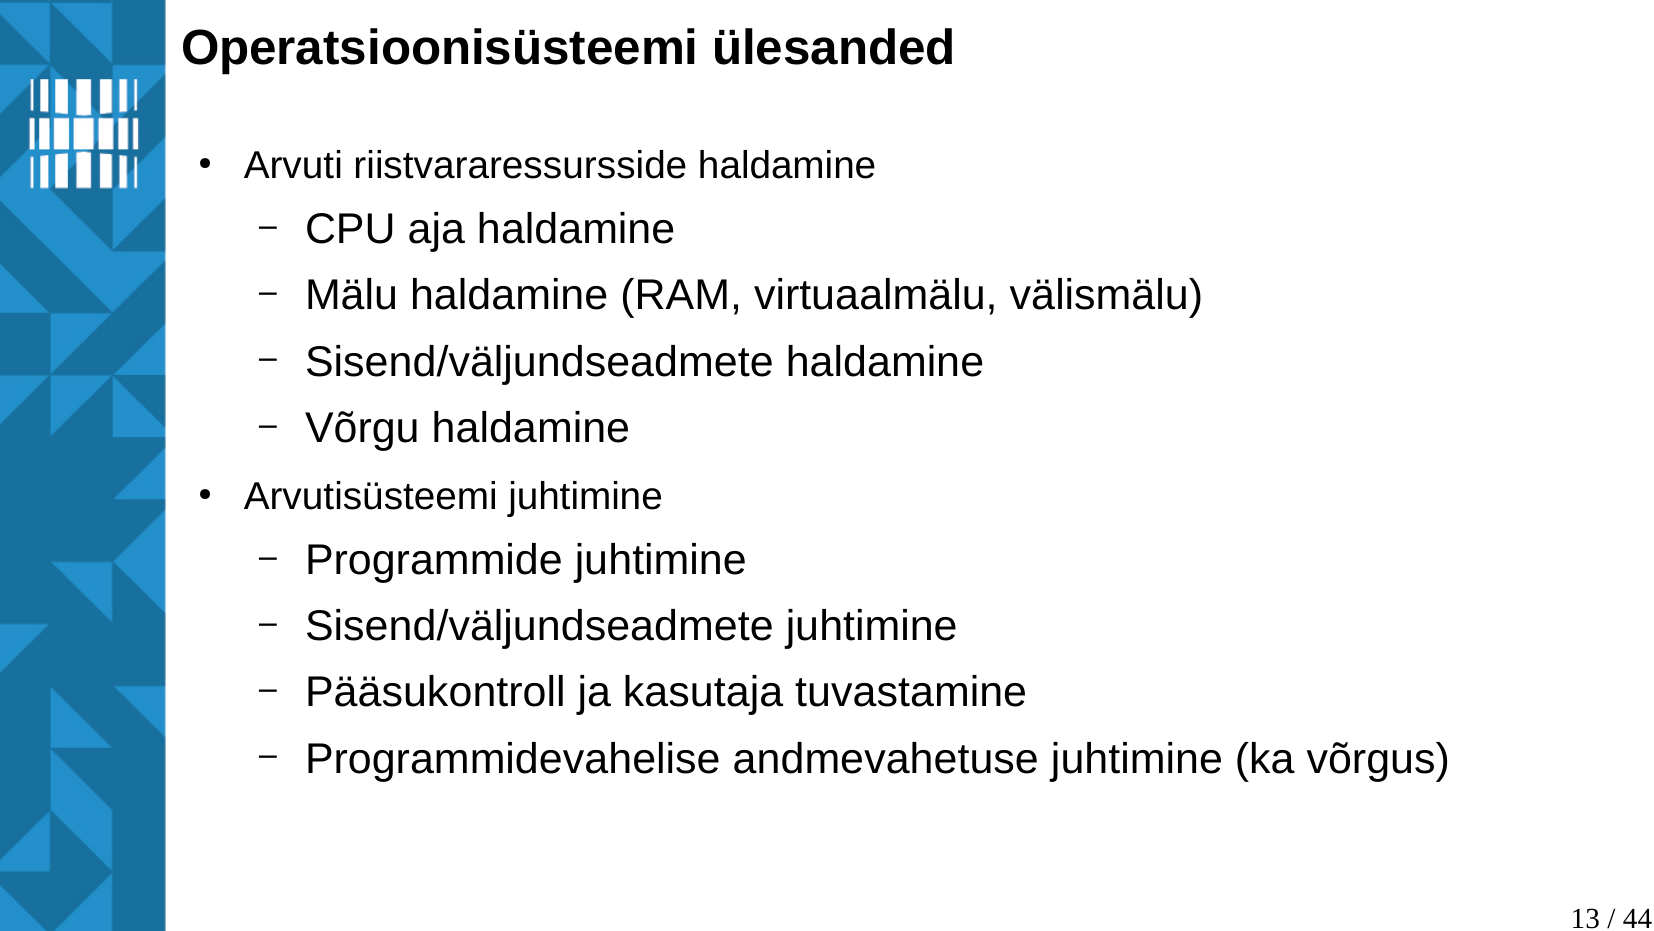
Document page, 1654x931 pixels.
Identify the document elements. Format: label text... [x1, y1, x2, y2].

title Operatsioonisüsteemi ülesanded [181, 10, 1583, 86]
list Arvuti riistvararessursside haldamine CPU aja haldamine Mälu haldamine (RAM, virtuaalmälu, välismälu) Sisend/väljundseadmete haldamine Võrgu haldamine Arvutisüsteemi juhtimine Programmide juhtimine Sisend/väljundseadmete juhtimine Pääsukontroll ja kasutaja tuvastamine Programmidevahelise andmevahetuse juhtimine (ka võrgus) [183, 143, 1639, 790]
